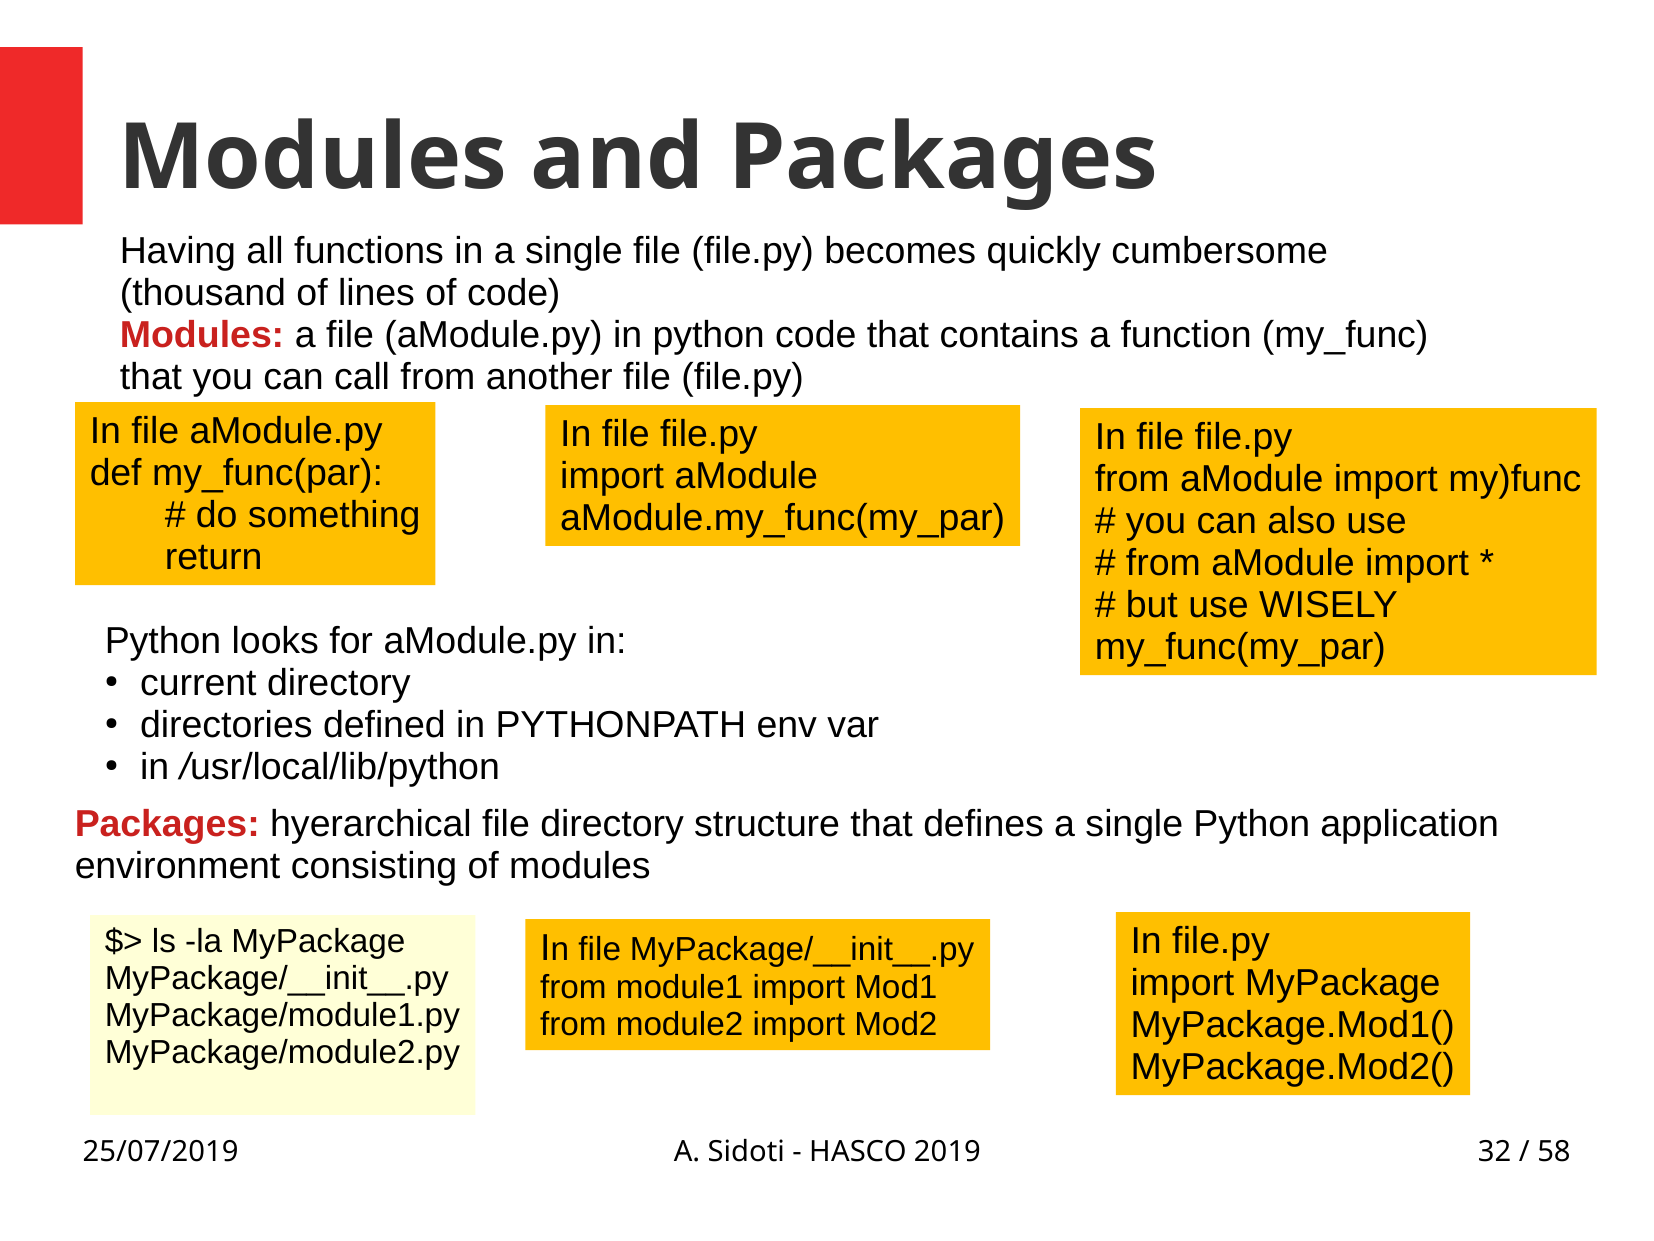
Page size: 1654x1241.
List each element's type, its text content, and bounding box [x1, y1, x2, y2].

text_box Packages: hyerarchical file directory structure that defines a single Python application environment consisting of modules [60, 795, 1546, 894]
text_box In file aModule.py def my_func(par): # do something return [75, 402, 436, 586]
text_box In file.py import MyPackage MyPackage.Mod1() MyPackage.Mod2() [1115, 912, 1471, 1096]
text_box $> ls -la MyPackage MyPackage/__init__.py MyPackage/module1.py MyPackage/module2.py [90, 915, 476, 1115]
text_box In file file.py import aModule aModule.my_func(my_par) [545, 405, 1021, 546]
text_box Python looks for aModule.py in: current directory directories defined in PYTHONPATH env var in /usr/local/lib/python [90, 612, 895, 795]
text_box Having all functions in a single file (file.py) becomes quickly cumbersome (thousand of lines of code) Modules: a file (aModule.py) in python code that contains a function (my_func) that you can call from another file (file.py) [105, 222, 1516, 406]
text_box In file MyPackage/__init__.py from module1 import Mod1 from module2 import Mod2 [525, 919, 991, 1051]
title Modules and Packages [118, 49, 1571, 257]
text_box In file file.py from aModule import my)func # you can also use # from aModule import * # but use WISELY my_func(my_par) [1080, 408, 1597, 676]
